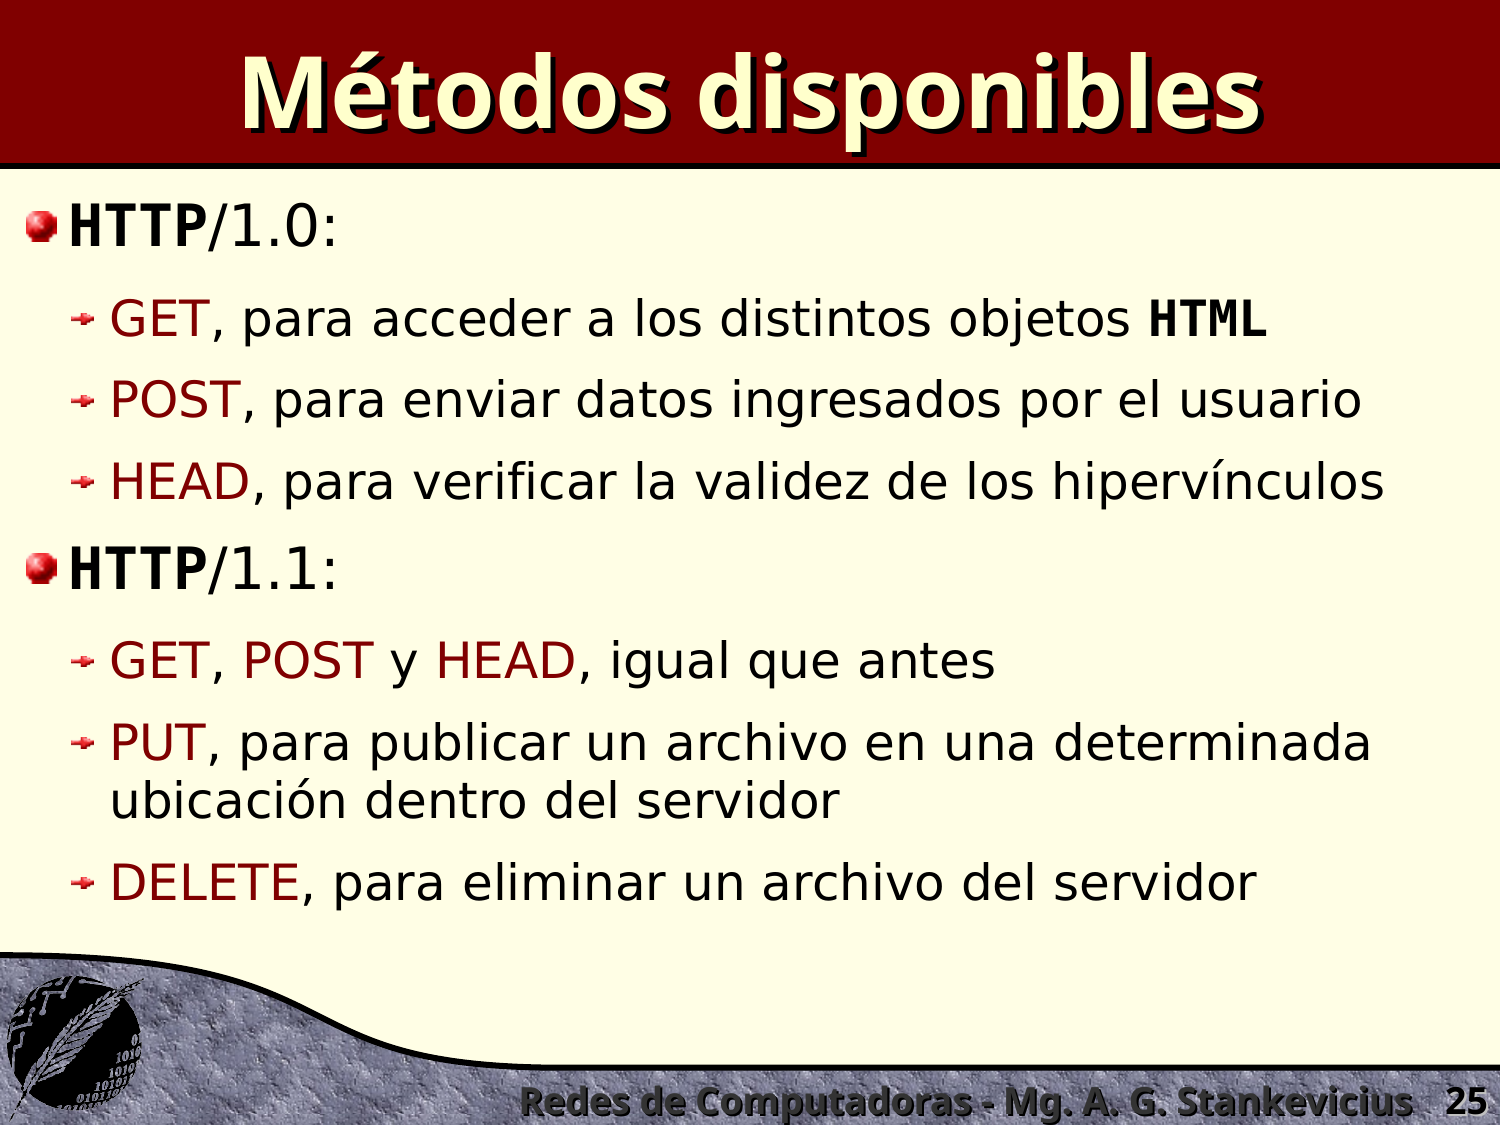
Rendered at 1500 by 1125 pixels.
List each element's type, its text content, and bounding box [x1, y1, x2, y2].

picture [1047, 1100, 1054, 1110]
list HTTP/1.0: GET, para acceder a los distintos objetos HTML POST, para enviar datos ingresados por el usuario HEAD, para verificar la validez de los hipervínculos HTTP/1.1: GET, POST y HEAD, igual que antes PUT, para publicar un archivo en una determinada ubicación dentro del servidor DELETE, para eliminar un archivo del servidor [11, 192, 1486, 921]
title Métodos disponibles [15, 5, 1485, 160]
picture [790, 1100, 795, 1110]
picture [0, 959, 1500, 1125]
